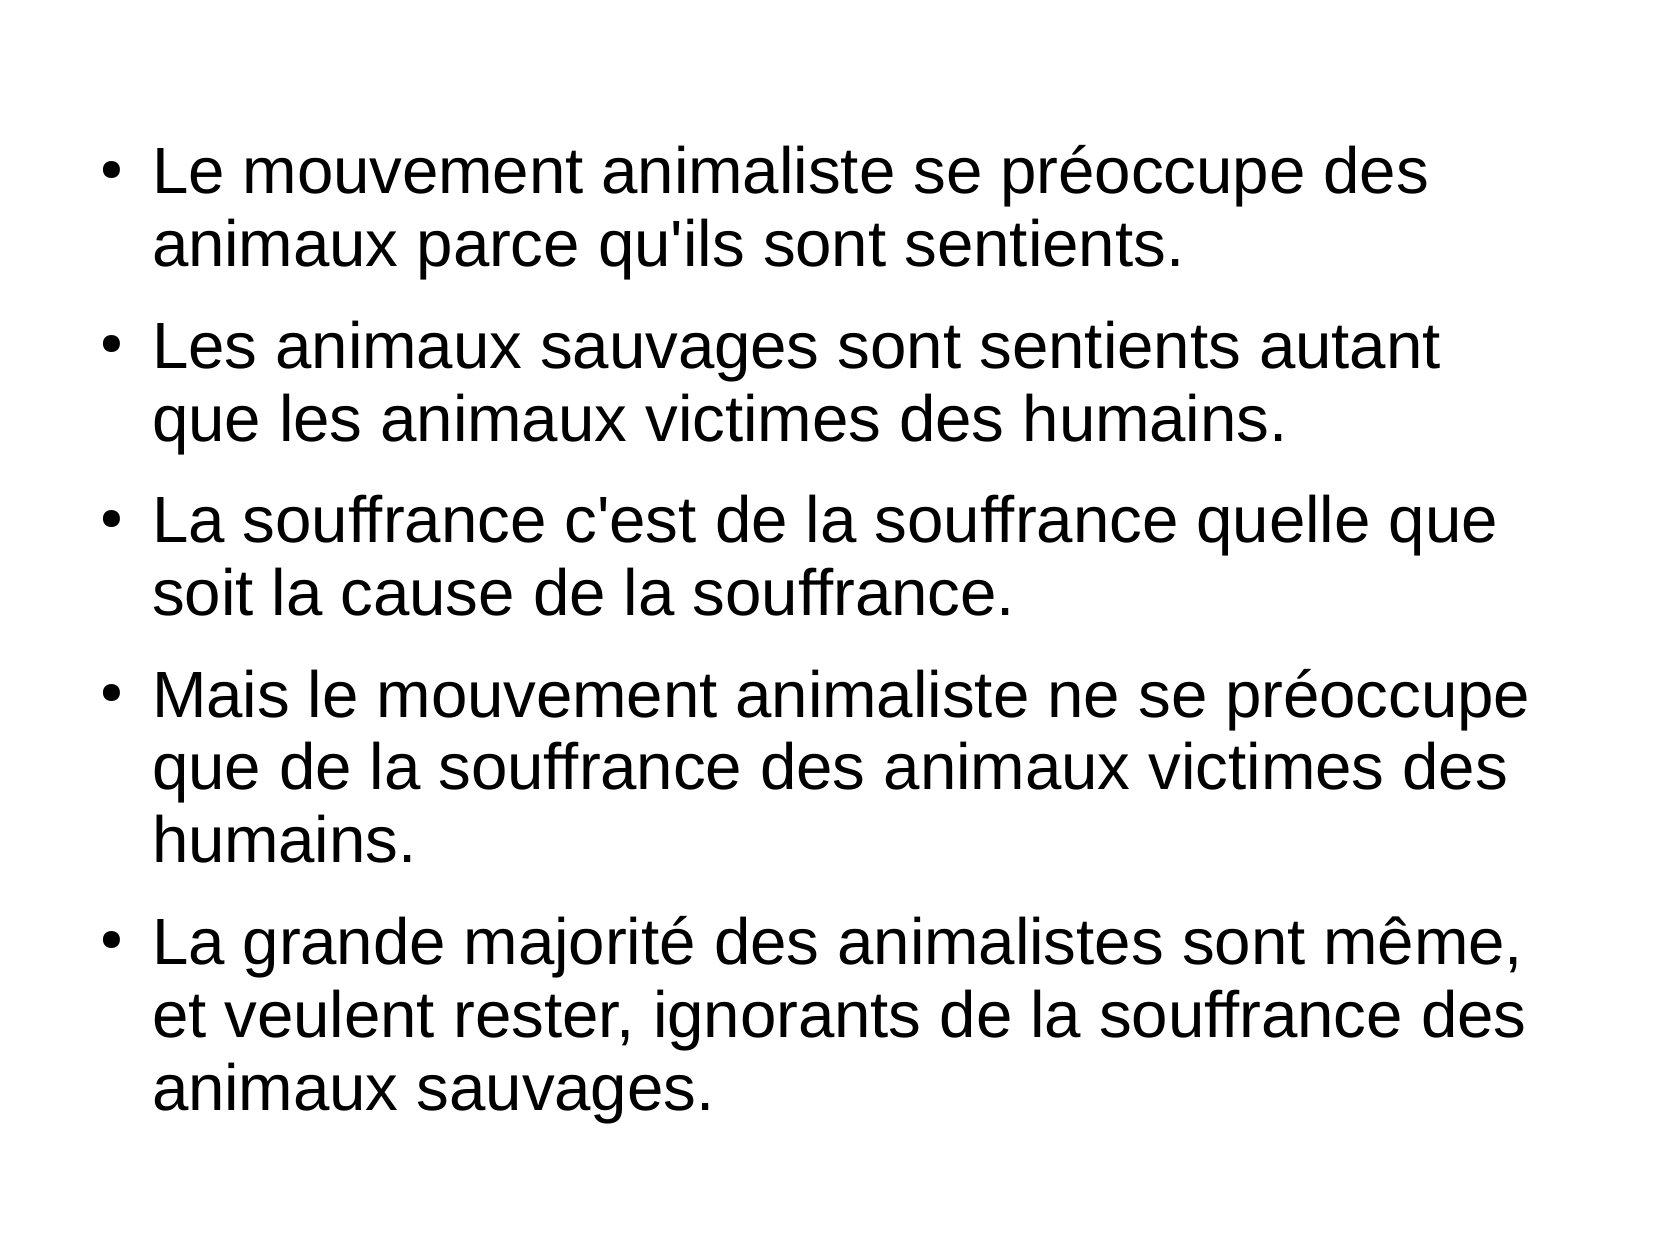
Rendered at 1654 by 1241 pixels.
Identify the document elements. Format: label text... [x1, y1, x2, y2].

list Le mouvement animaliste se préoccupe des animaux parce qu'ils sont sentients. Les animaux sauvages sont sentients autant que les animaux victimes des humains. La souffrance c'est de la souffrance quelle que soit la cause de la souffrance. Mais le mouvement animaliste ne se préoccupe que de la souffrance des animaux victimes des humains. La grande majorité des animalistes sont même, et veulent rester, ignorants de la souffrance des animaux sauvages. [82, 135, 1538, 1126]
